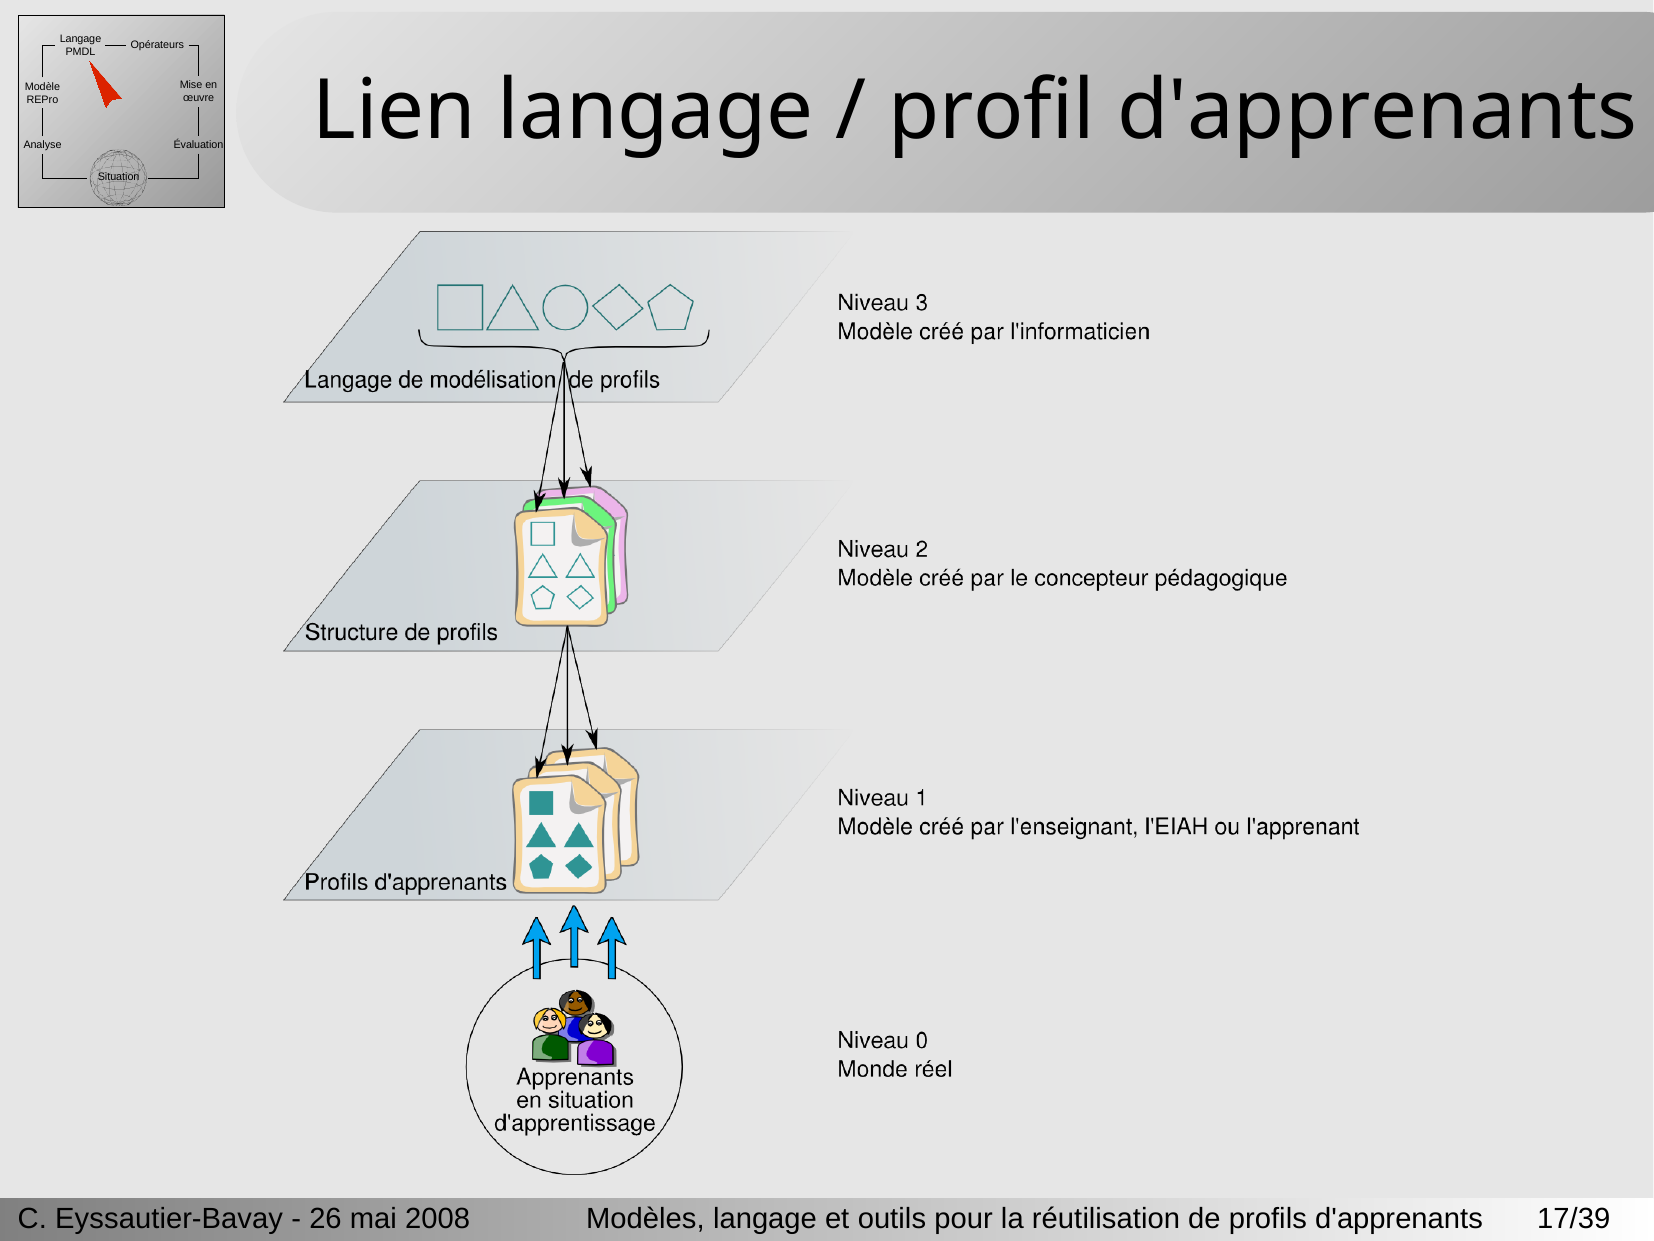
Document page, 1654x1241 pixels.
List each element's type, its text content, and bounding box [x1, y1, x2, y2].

text_box [89, 61, 122, 108]
chart [12, 13, 227, 213]
title Lien langage / profil d'apprenants [312, 9, 1654, 203]
picture [283, 231, 1359, 1175]
